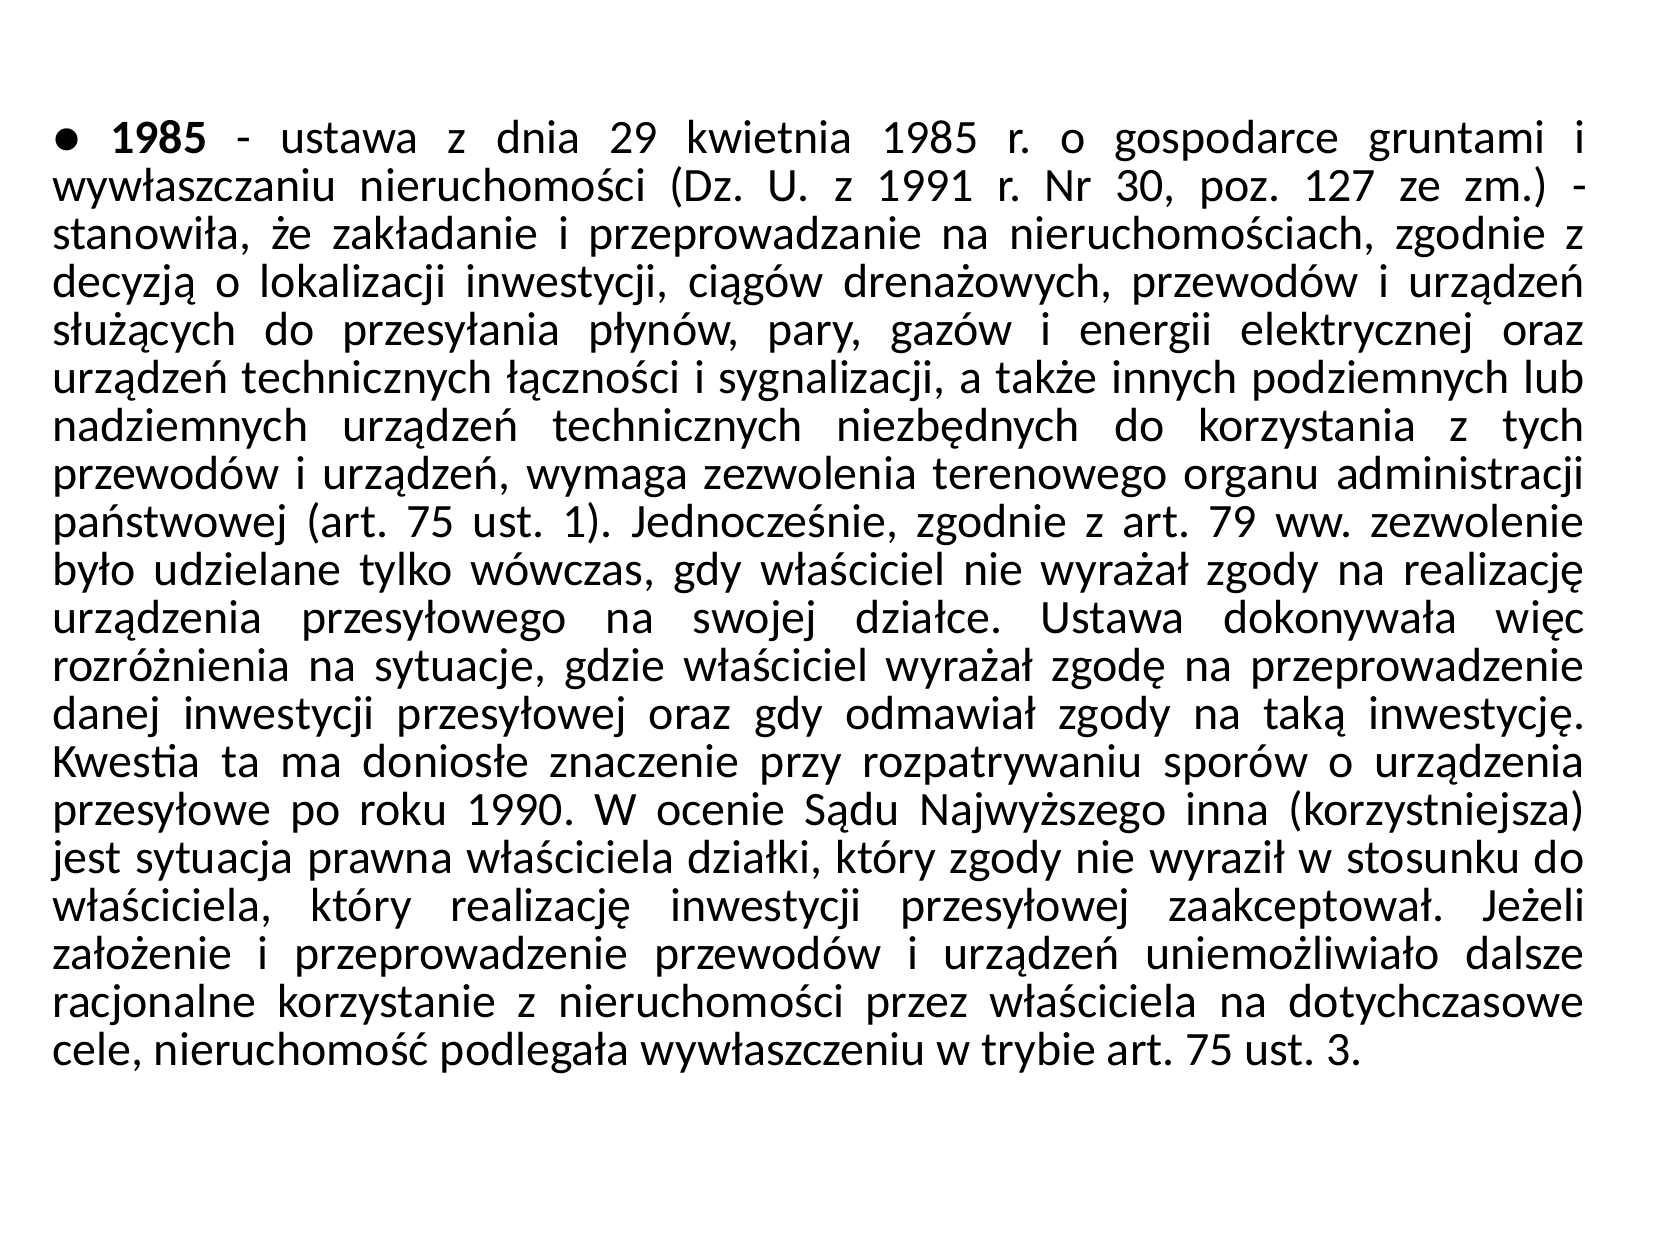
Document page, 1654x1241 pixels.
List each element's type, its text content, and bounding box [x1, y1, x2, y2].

list ● 1985 - ustawa z dnia 29 kwietnia 1985 r. o gospodarce gruntami i wywłaszczaniu nieruchomości (Dz. U. z 1991 r. Nr 30, poz. 127 ze zm.) - stanowiła, że zakładanie i przeprowadzanie na nieruchomościach, zgodnie z decyzją o lokalizacji inwestycji, ciągów drenażowych, przewodów i urządzeń służących do przesyłania płynów, pary, gazów i energii elektrycznej oraz urządzeń technicznych łączności i sygnalizacji, a także innych podziemnych lub nadziemnych urządzeń technicznych niezbędnych do korzystania z tych przewodów i urządzeń, wymaga zezwolenia terenowego organu administracji państwowej (art. 75 ust. 1). Jednocześnie, zgodnie z art. 79 ww. zezwolenie było udzielane tylko wówczas, gdy właściciel nie wyrażał zgody na realizację urządzenia przesyłowego na swojej działce. Ustawa dokonywała więc rozróżnienia na sytuacje, gdzie właściciel wyrażał zgodę na przeprowadzenie danej inwestycji przesyłowej oraz gdy odmawiał zgody na taką inwestycję. Kwestia ta ma doniosłe znaczenie przy rozpatrywaniu sporów o urządzenia przesyłowe po roku 1990. W ocenie Sądu Najwyższego inna (korzystniejsza) jest sytuacja prawna właściciela działki, który zgody nie wyraził w stosunku do właściciela, który realizację inwestycji przesyłowej zaakceptował. Jeżeli założenie i przeprowadzenie przewodów i urządzeń uniemożliwiało dalsze racjonalne korzystanie z nieruchomości przez właściciela na dotychczasowe cele, nieruchomość podlegała wywłaszczeniu w trybie art. 75 ust. 3. [52, 58, 1588, 1086]
